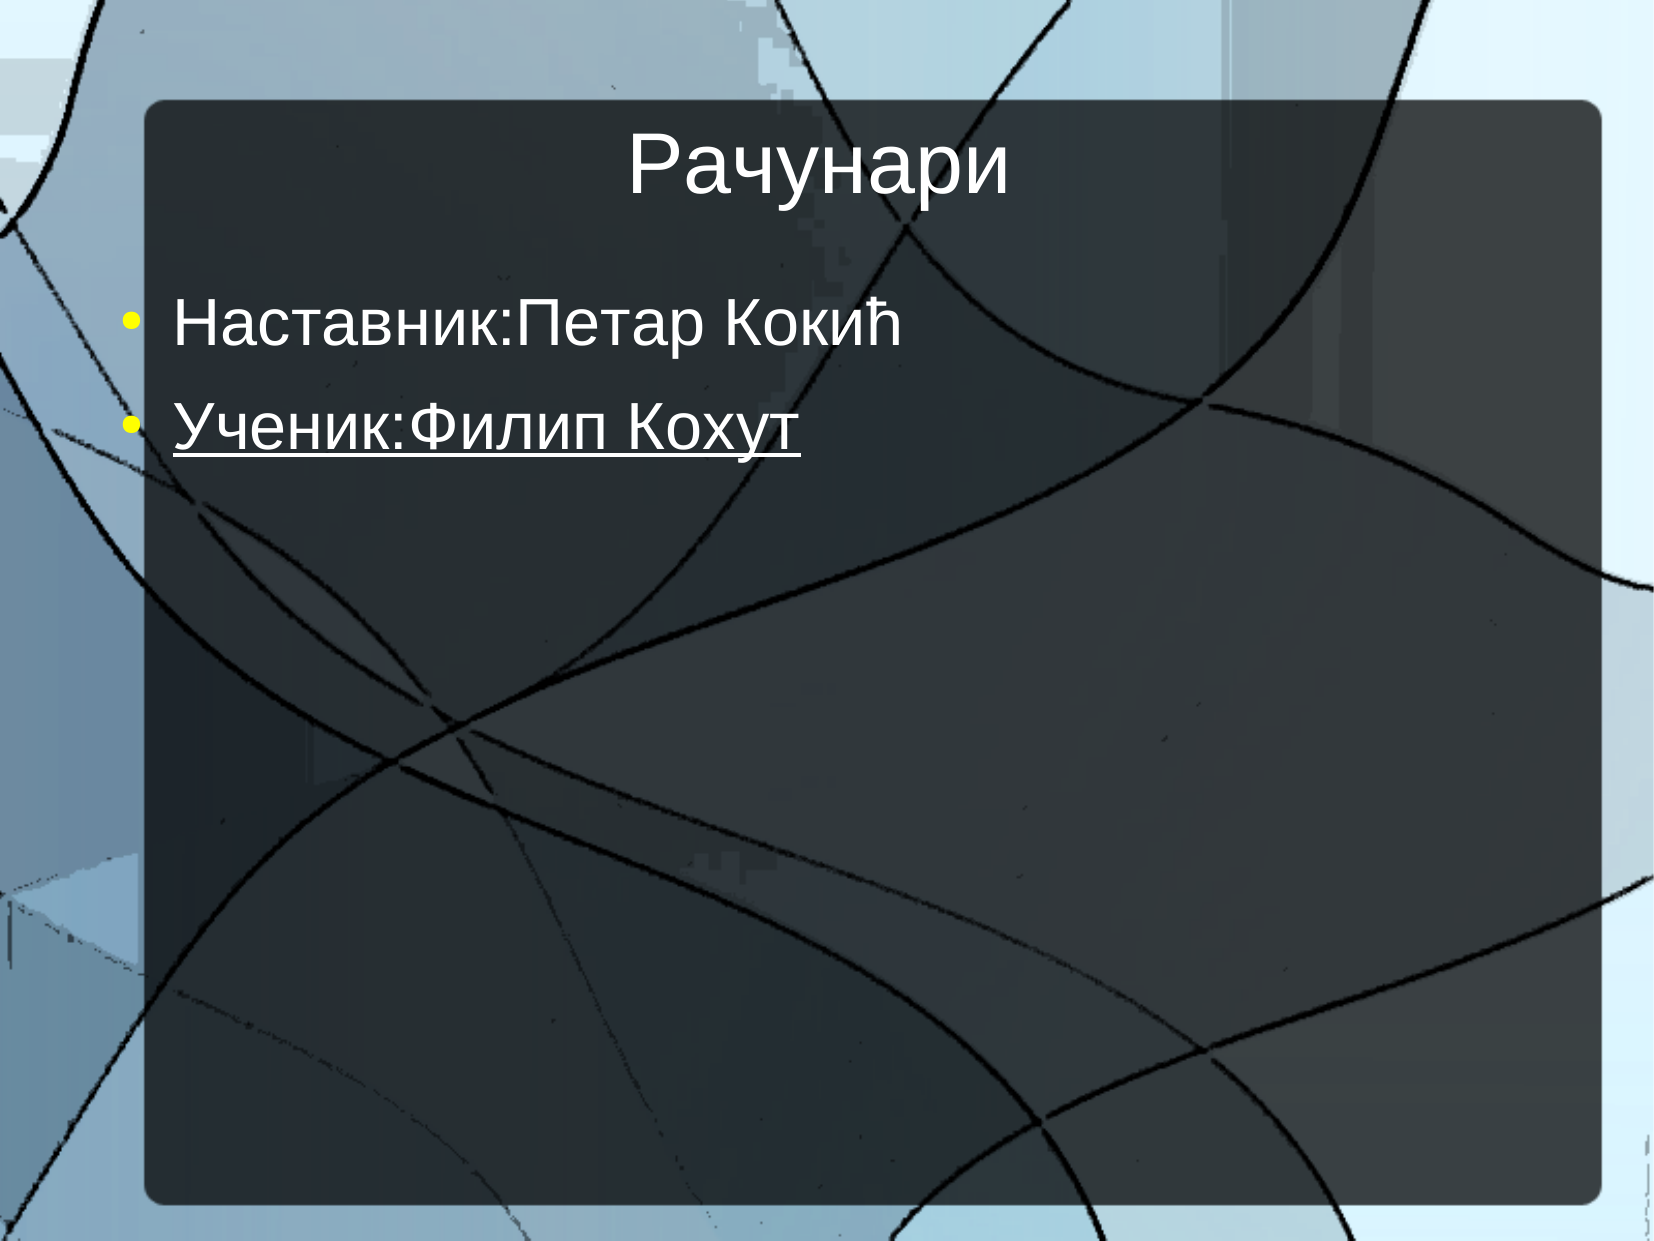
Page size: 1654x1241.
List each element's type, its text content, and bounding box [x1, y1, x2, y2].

list Наставник:Петар Кокић Ученик:Филип Кохут [101, 285, 1591, 1104]
title Рачунари [75, 60, 1564, 268]
picture [0, 0, 1654, 1241]
